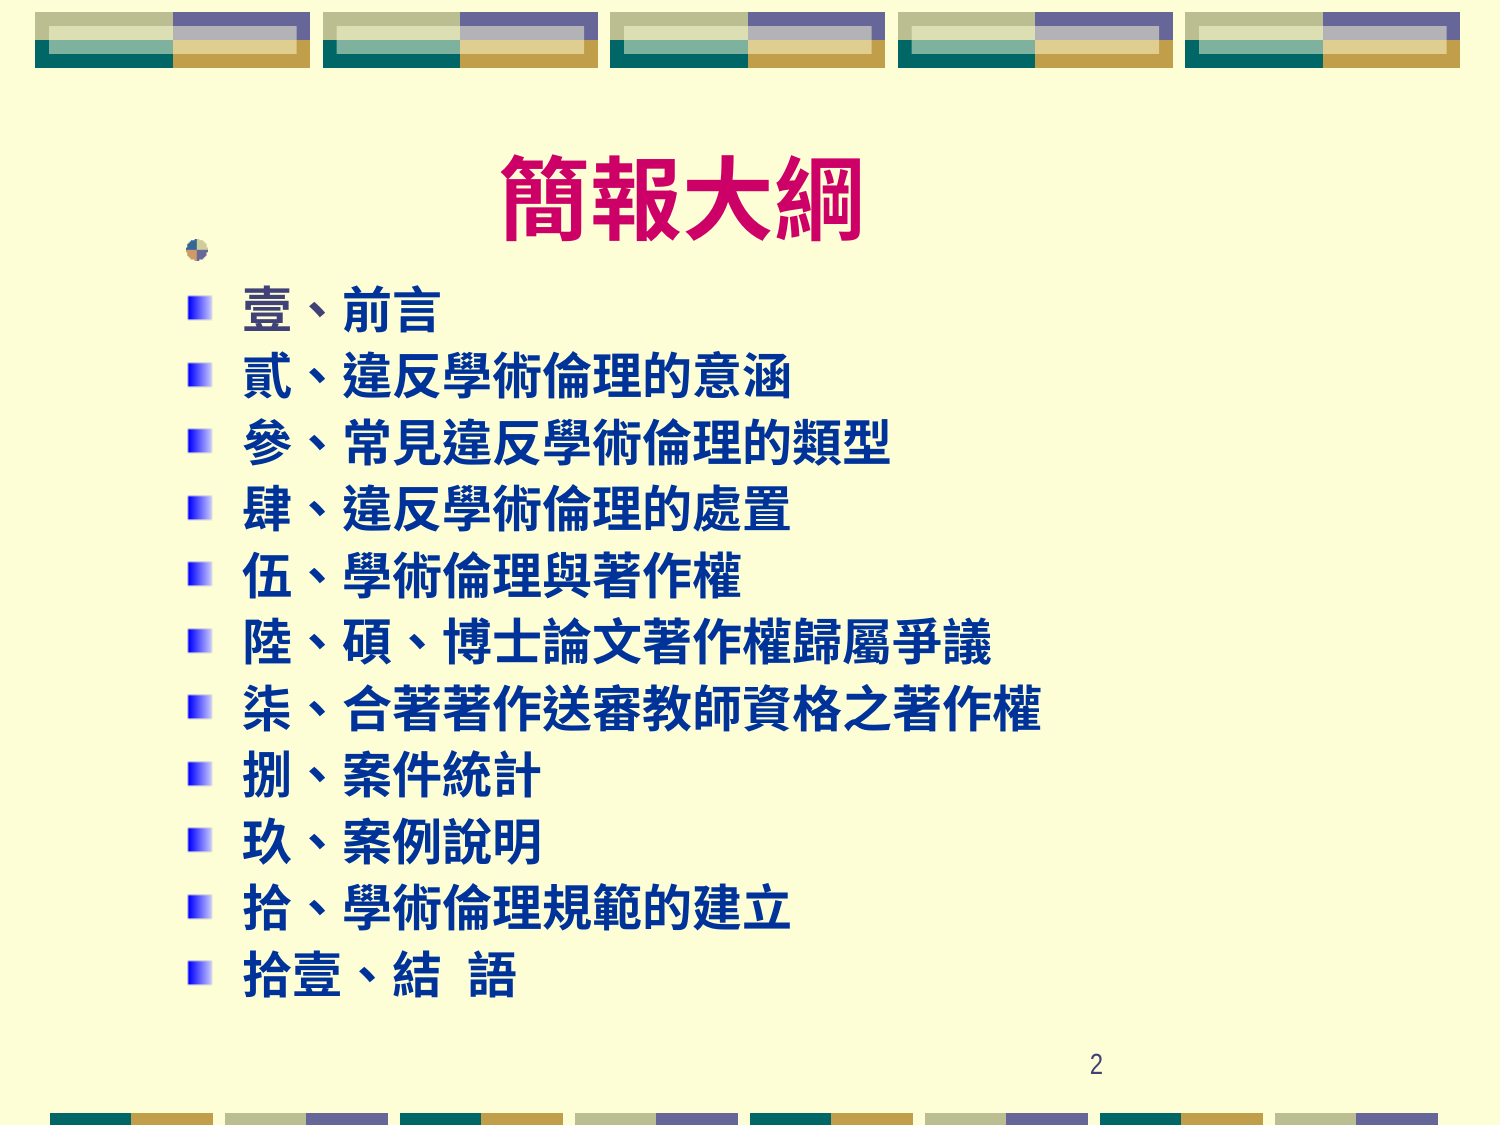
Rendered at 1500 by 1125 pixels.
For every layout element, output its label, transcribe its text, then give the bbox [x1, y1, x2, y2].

title 簡報大綱 [159, 103, 1252, 291]
text_box [1074, 1012, 1388, 1088]
list 壹、前言 貳、違反學術倫理的意涵 參、常見違反學術倫理的類型 肆、違反學術倫理的處置 伍、學術倫理與著作權 陸、碩、博士論文著作權歸屬爭議 柒、合著著作送審教師資格之著作權 捌、案件統計 玖、案例說明 拾、學術倫理規範的建立 拾壹、結 語 [171, 220, 1384, 1012]
